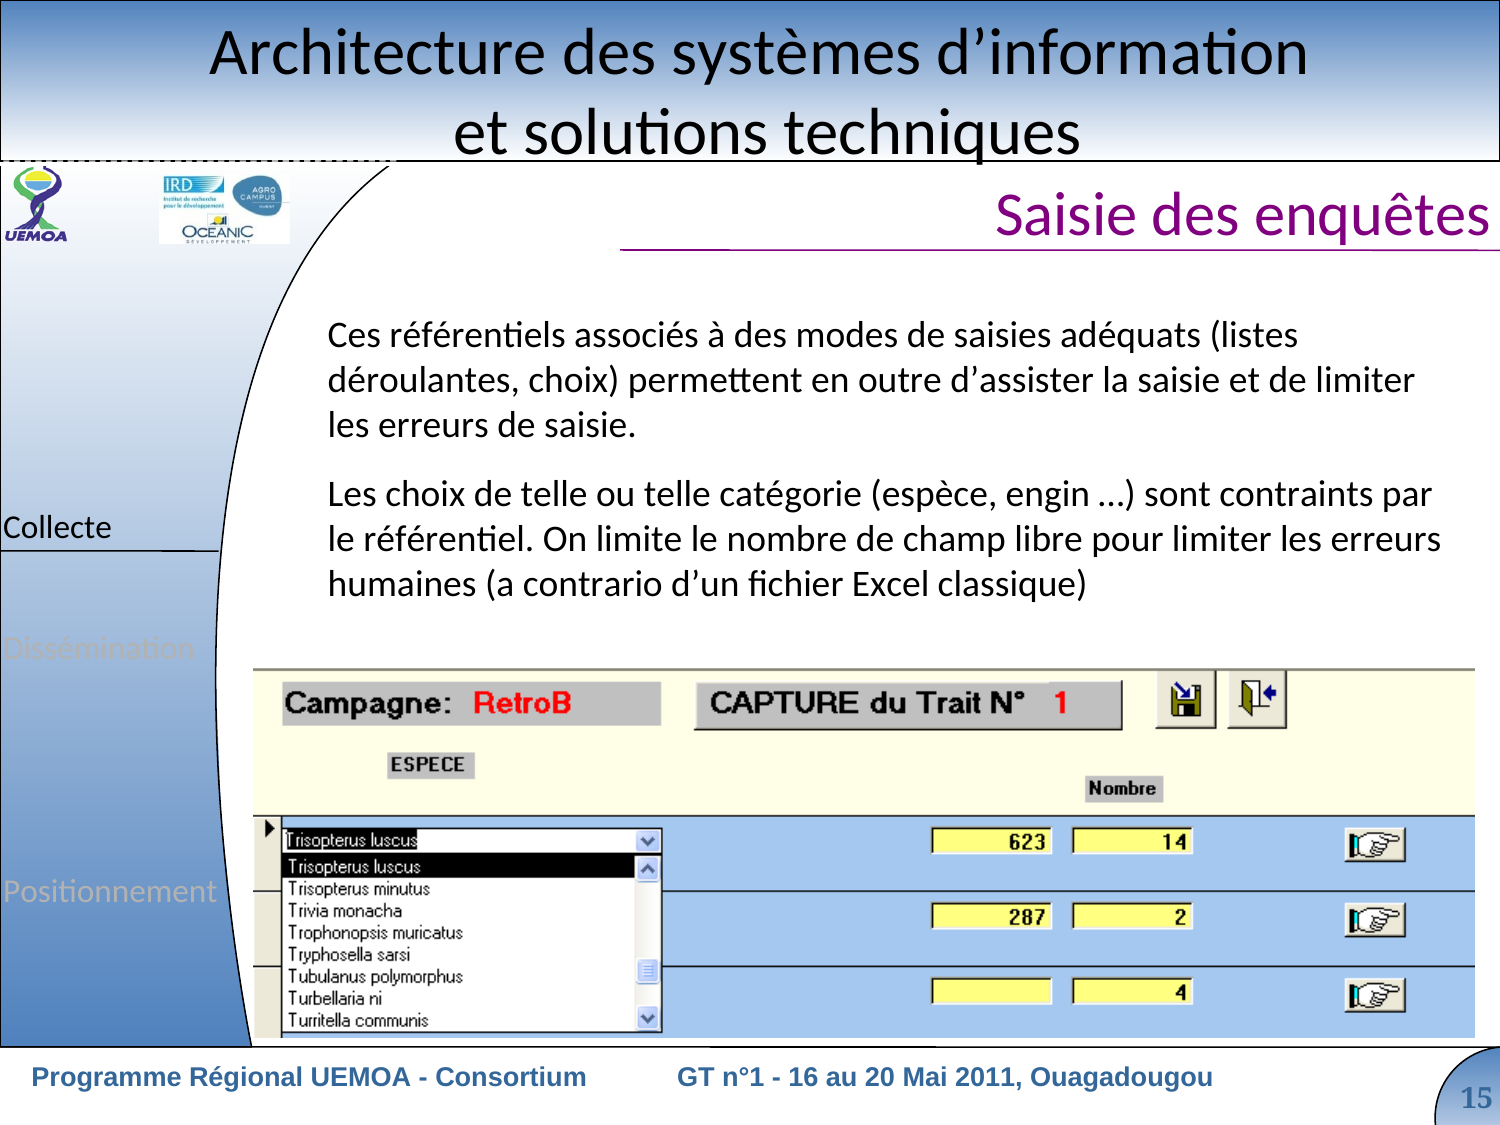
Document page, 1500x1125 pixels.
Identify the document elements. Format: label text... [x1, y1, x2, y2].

picture [0, 166, 73, 244]
text_box Architecture des systèmes d’information et solutions techniques [53, 0, 1483, 161]
text_box Ces référentiels associés à des modes de saisies adéquats (listes déroulantes, choix) permettent en outre d’assister la saisie et de limiter les erreurs de saisie. Les choix de telle ou telle catégorie (espèce, engin …) sont contraints par le référentiel. On limite le nombre de champ libre pour limiter les erreurs humaines (a contrario d’un fichier Excel classique) [312, 302, 1459, 612]
text_box Saisie des enquêtes [265, 165, 1500, 256]
text_box Collecte Dissémination Positionnement [0, 497, 314, 1039]
picture [159, 173, 265, 244]
picture [314, 668, 1475, 1038]
